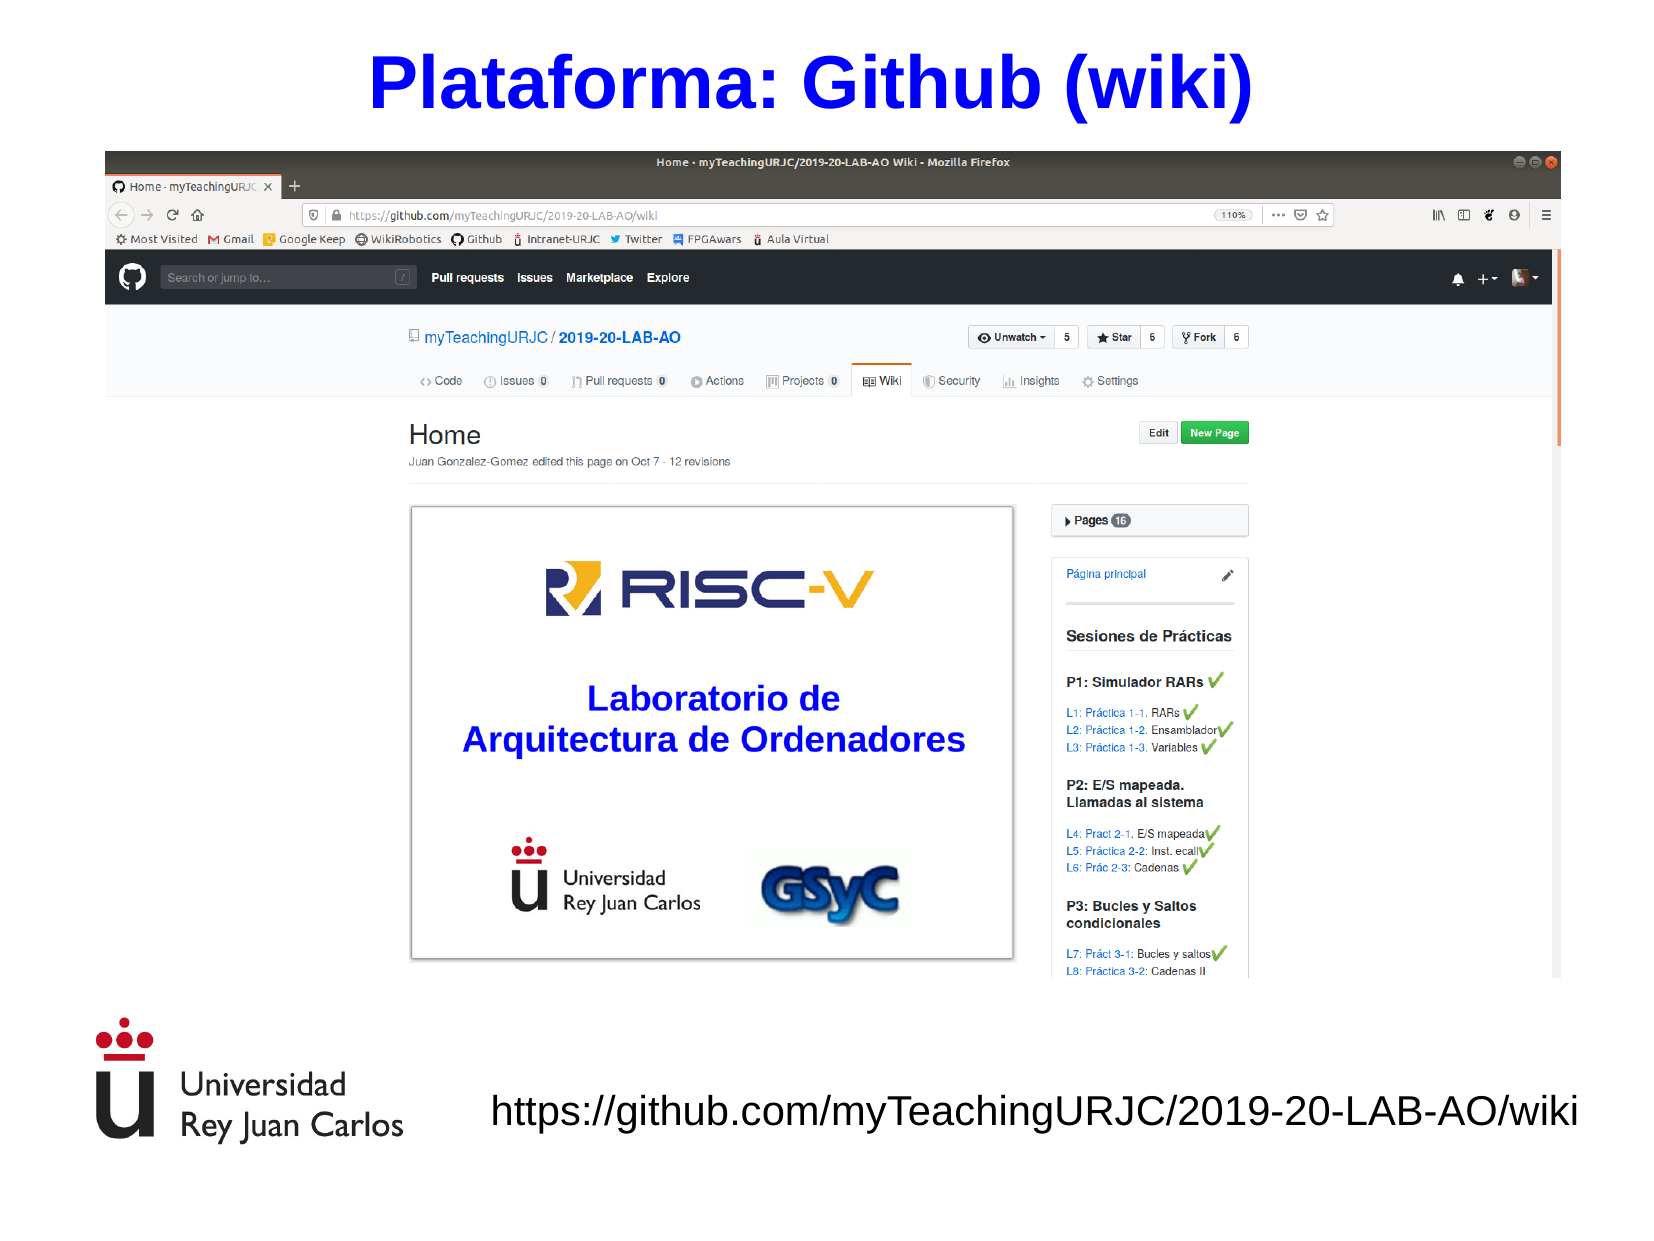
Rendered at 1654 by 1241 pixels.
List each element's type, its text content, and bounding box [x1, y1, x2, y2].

text_box https://github.com/myTeachingURJC/2019-20-LAB-AO/wiki [405, 1079, 1621, 1155]
picture [105, 151, 1561, 979]
picture [75, 1004, 419, 1155]
text_box Plataforma: Github (wiki) [64, 40, 1561, 125]
